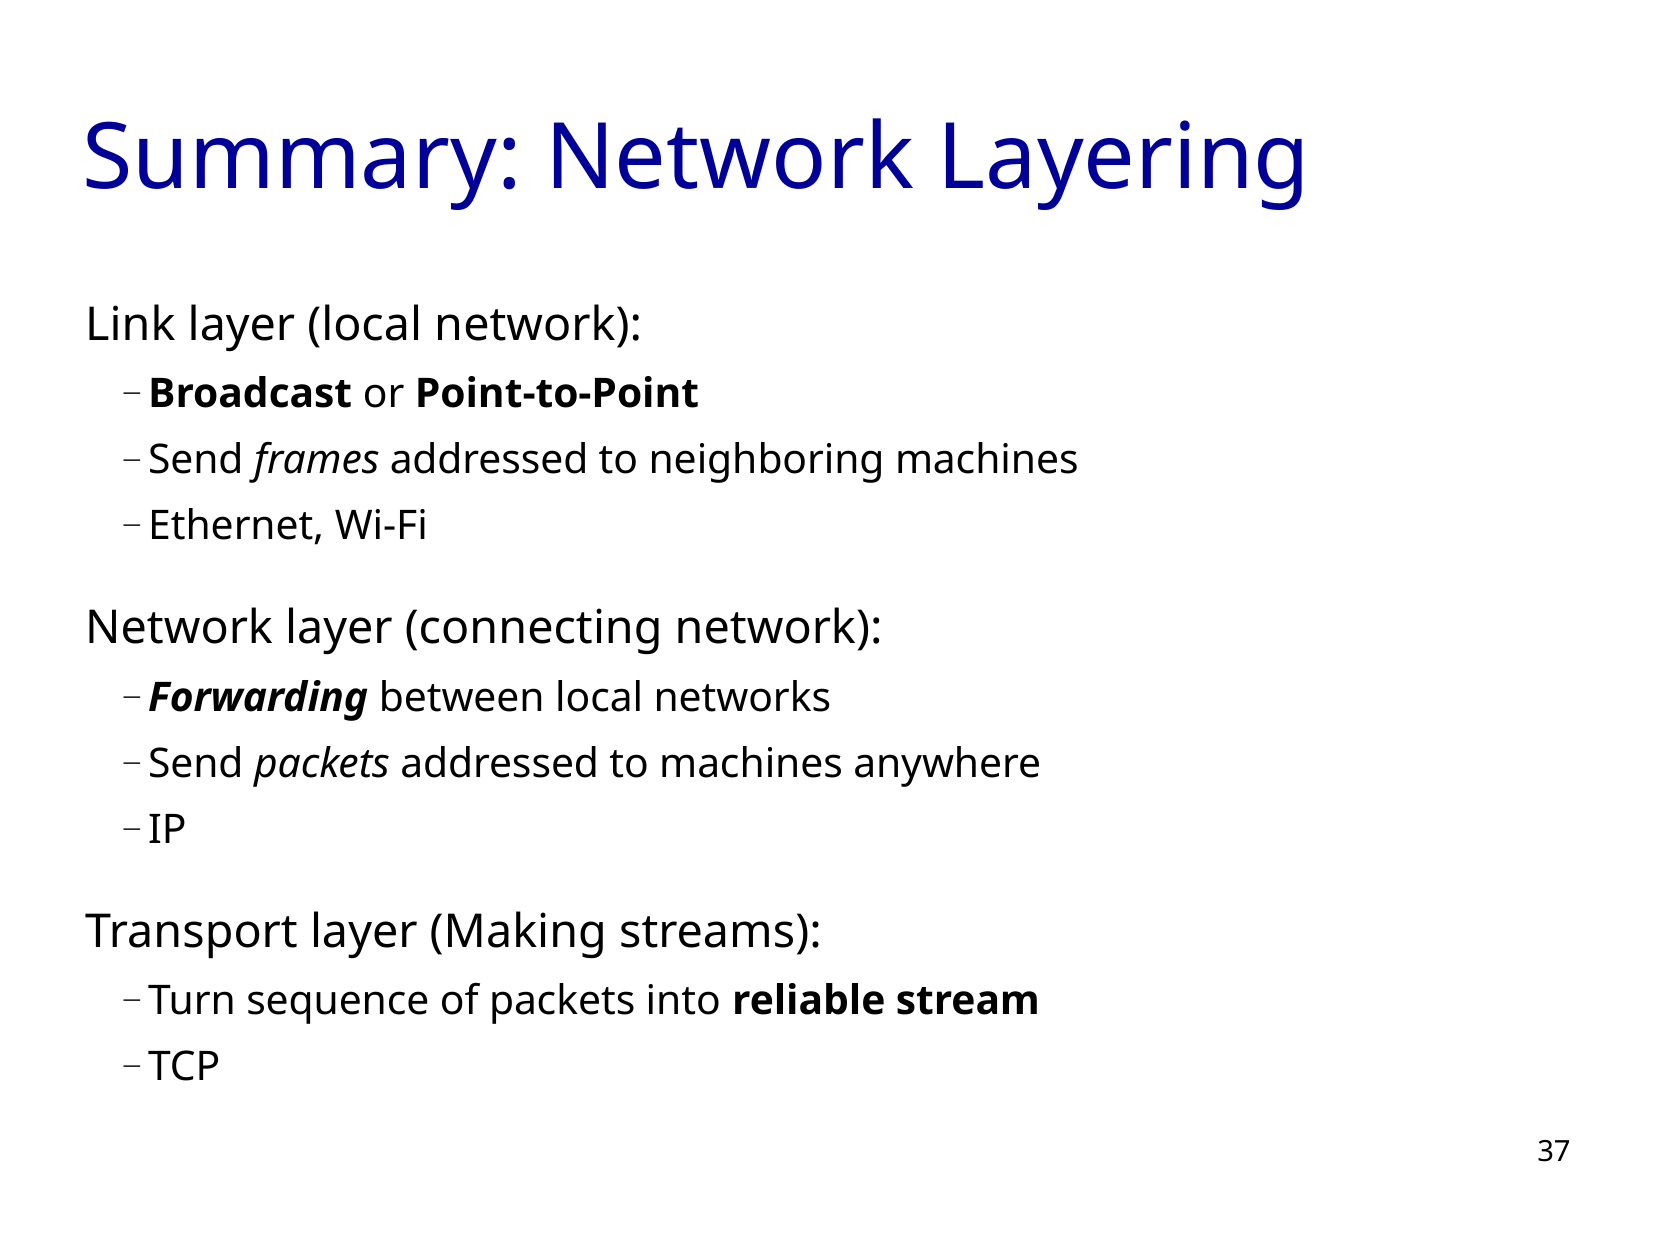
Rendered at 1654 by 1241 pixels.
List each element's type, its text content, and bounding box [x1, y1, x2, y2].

title Summary: Network Layering [82, 49, 1571, 257]
list Link layer (local network): Broadcast or Point-to-Point Send frames addressed to neighboring machines Ethernet, Wi-Fi Network layer (connecting network): Forwarding between local networks Send packets addressed to machines anywhere IP Transport layer (Making streams): Turn sequence of packets into reliable stream TCP [60, 290, 1571, 1096]
